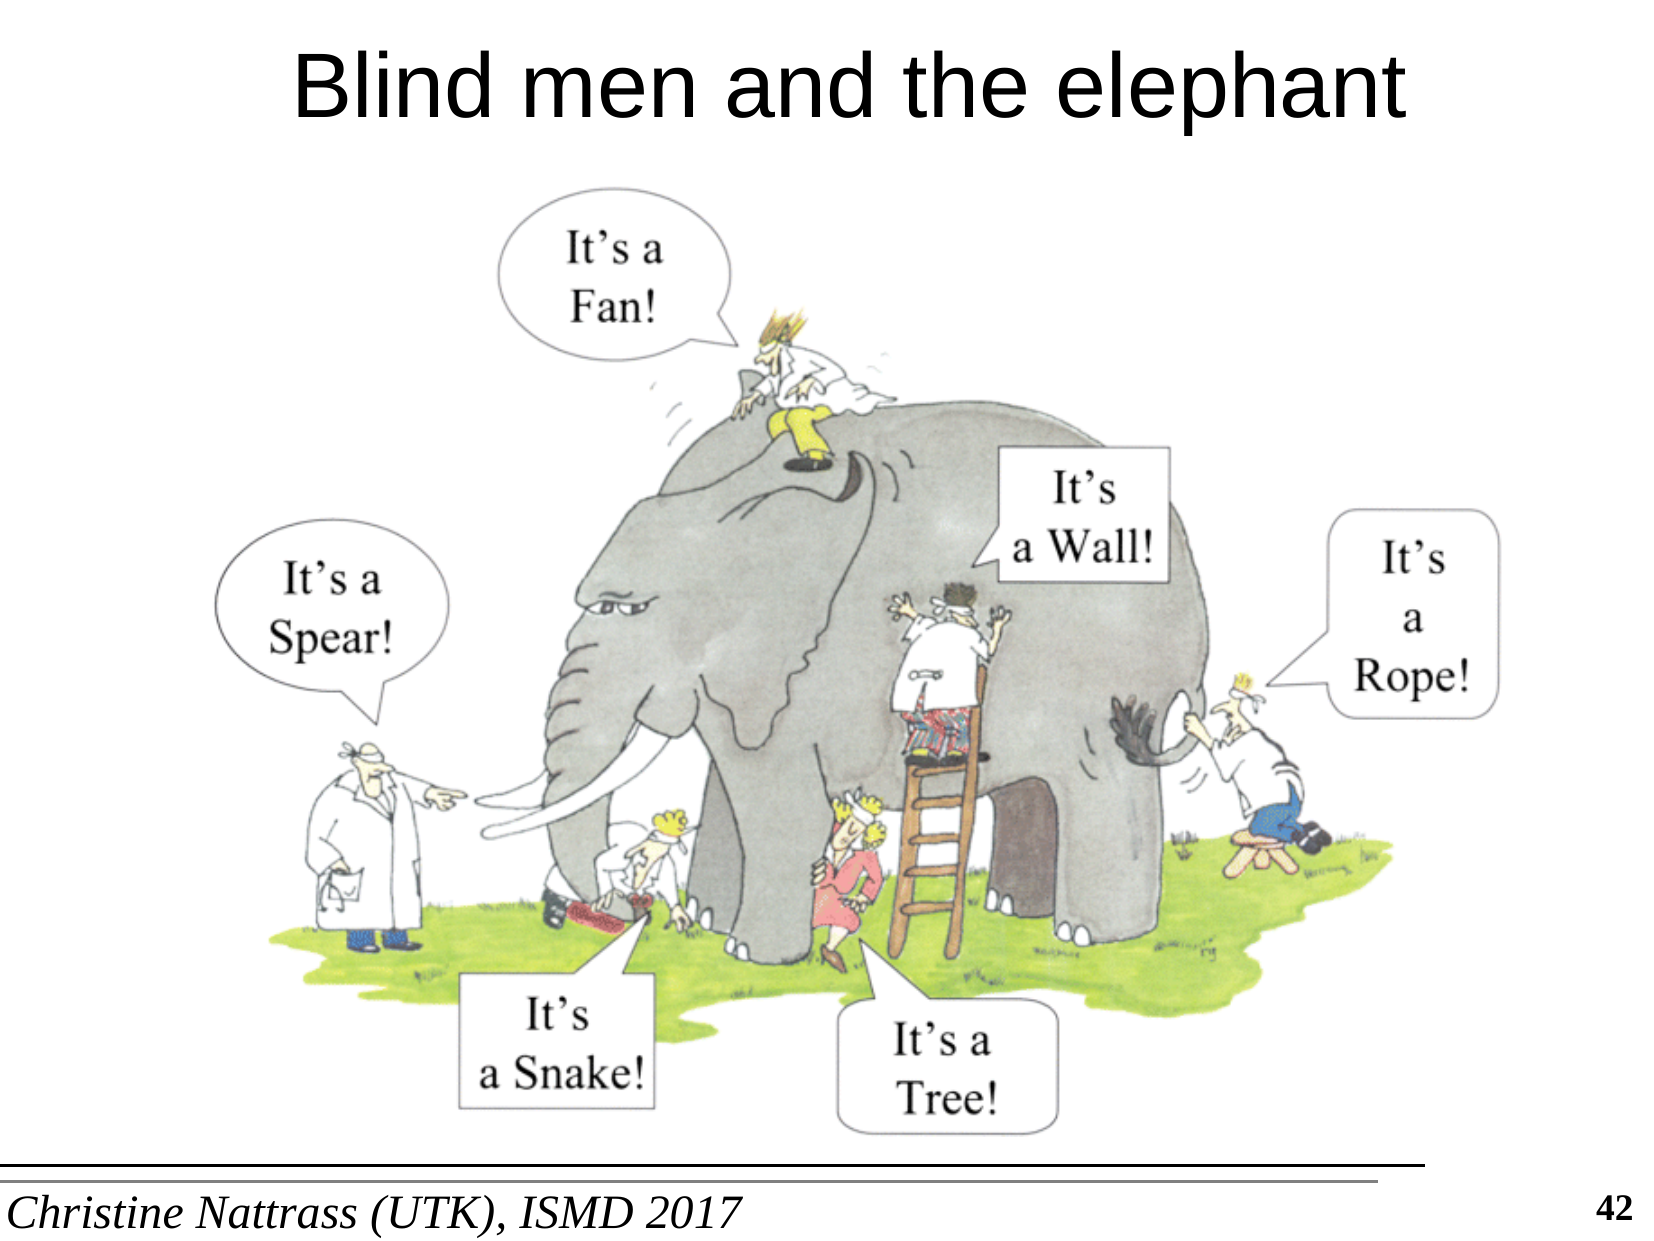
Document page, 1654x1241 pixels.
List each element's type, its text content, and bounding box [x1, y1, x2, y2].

title Blind men and the elephant [106, 25, 1595, 147]
picture [208, 182, 1507, 1137]
